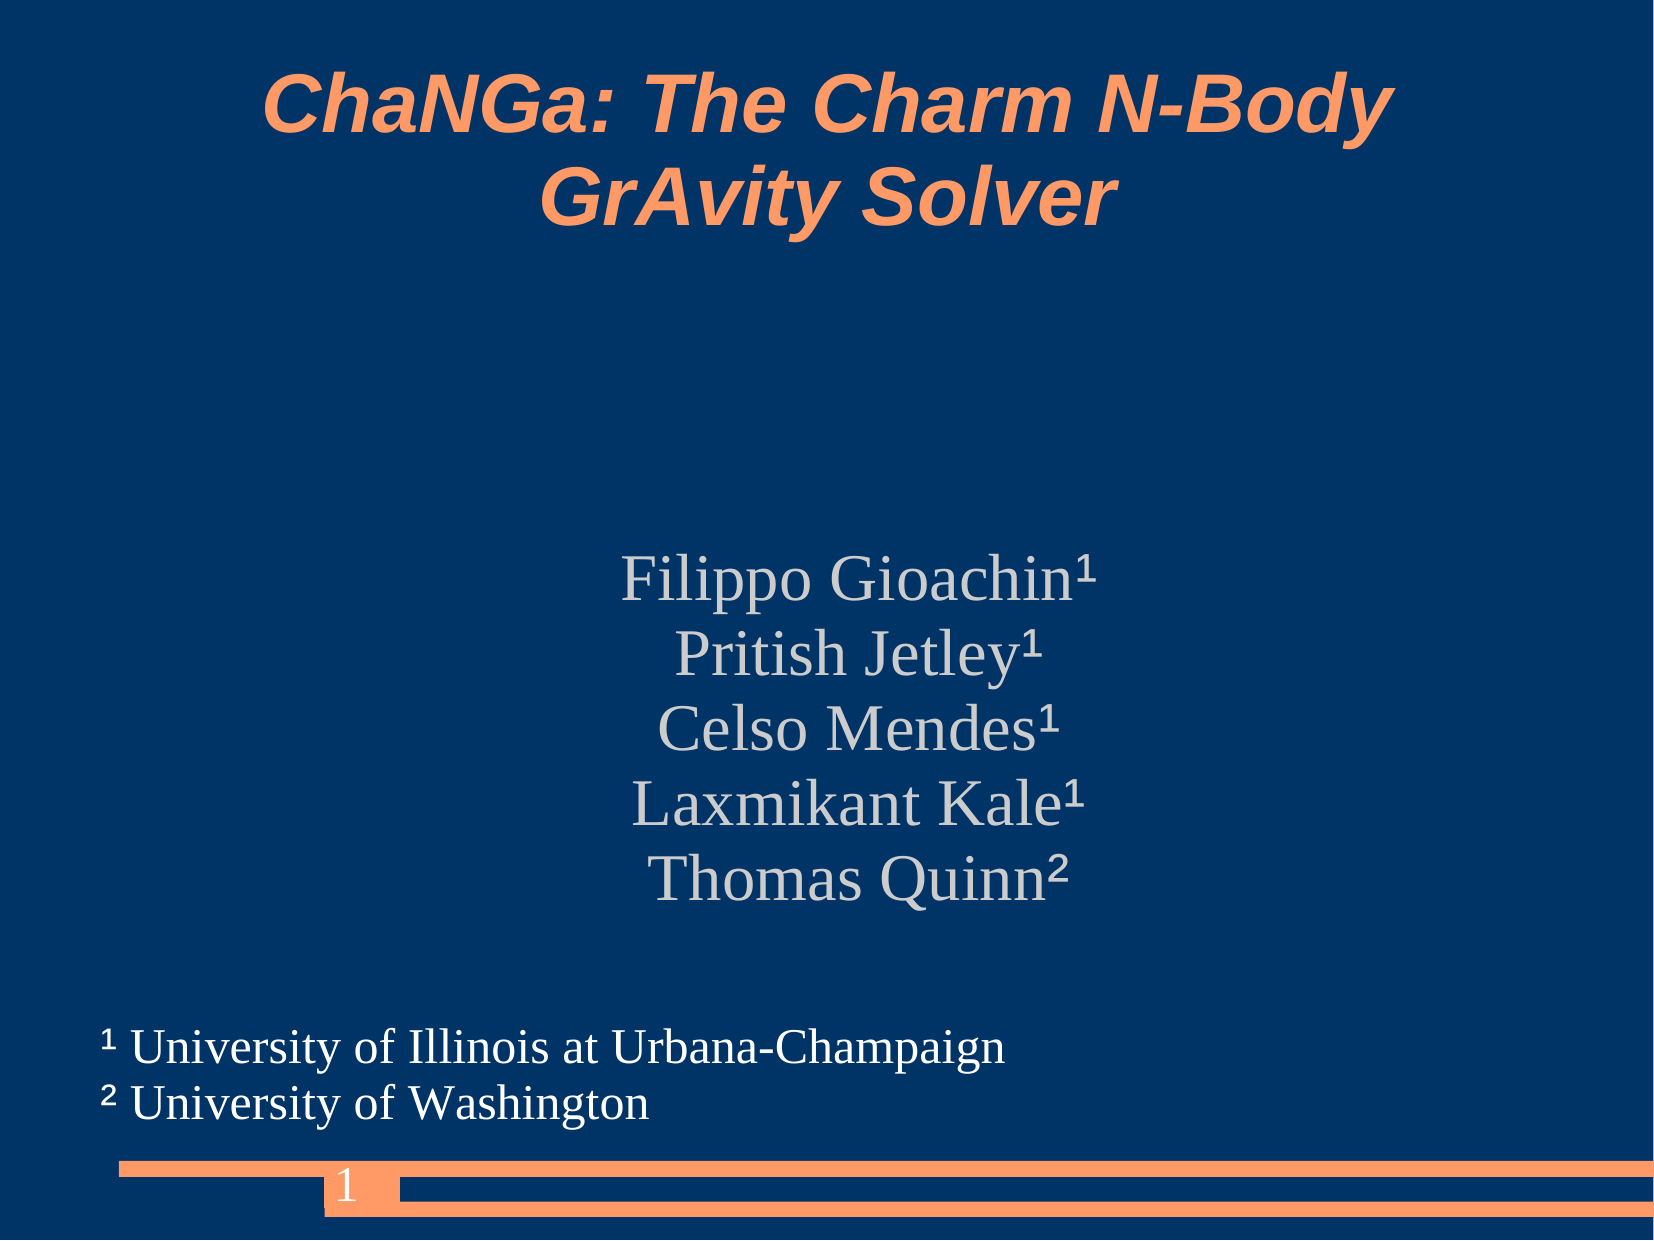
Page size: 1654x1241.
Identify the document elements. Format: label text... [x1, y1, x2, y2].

text_box ¹ University of Illinois at Urbana-Champaign ² University of Washington [100, 1017, 1007, 1142]
title ChaNGa: The Charm N-Body GrAvity Solver [121, 46, 1534, 254]
subtitle Filippo Gioachin¹ Pritish Jetley¹ Celso Mendes¹ Laxmikant Kale¹ Thomas Quinn² [121, 322, 1561, 1133]
